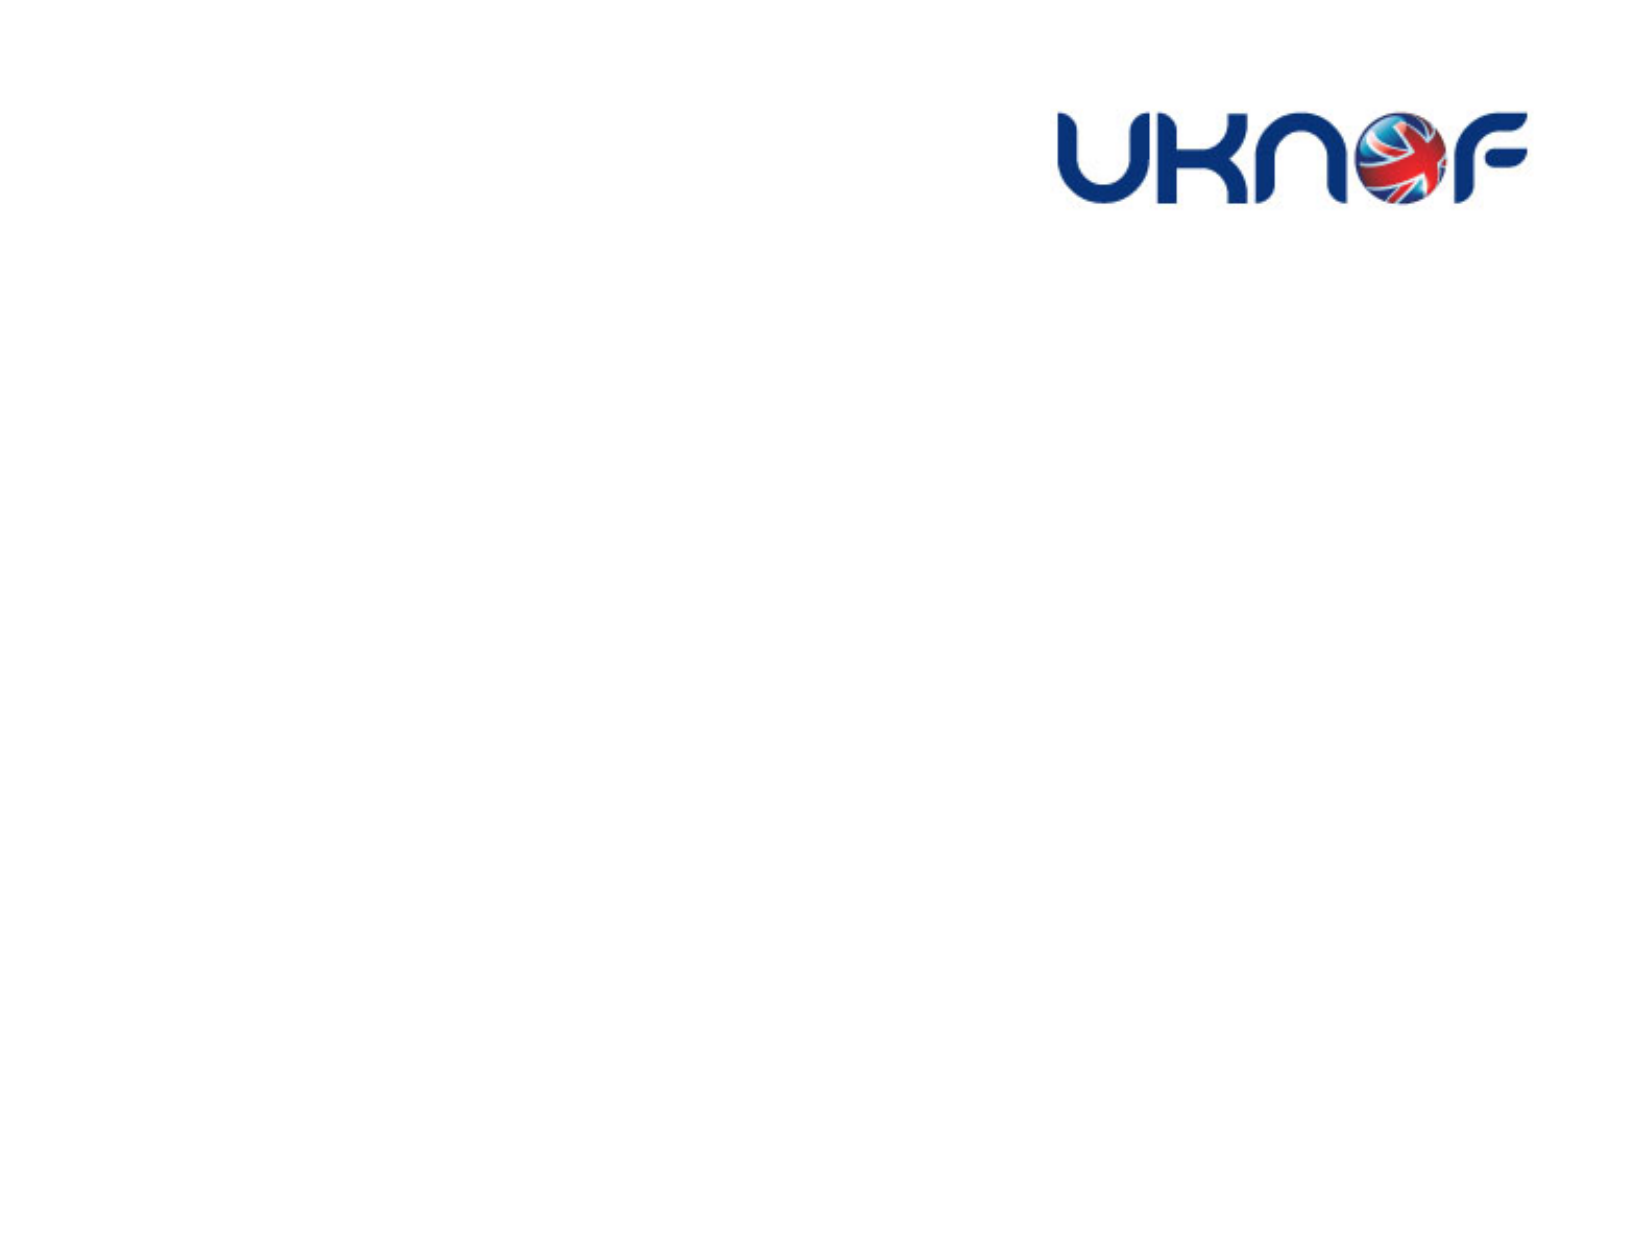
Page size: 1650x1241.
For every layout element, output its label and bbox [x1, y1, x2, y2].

picture [1050, 93, 1536, 225]
